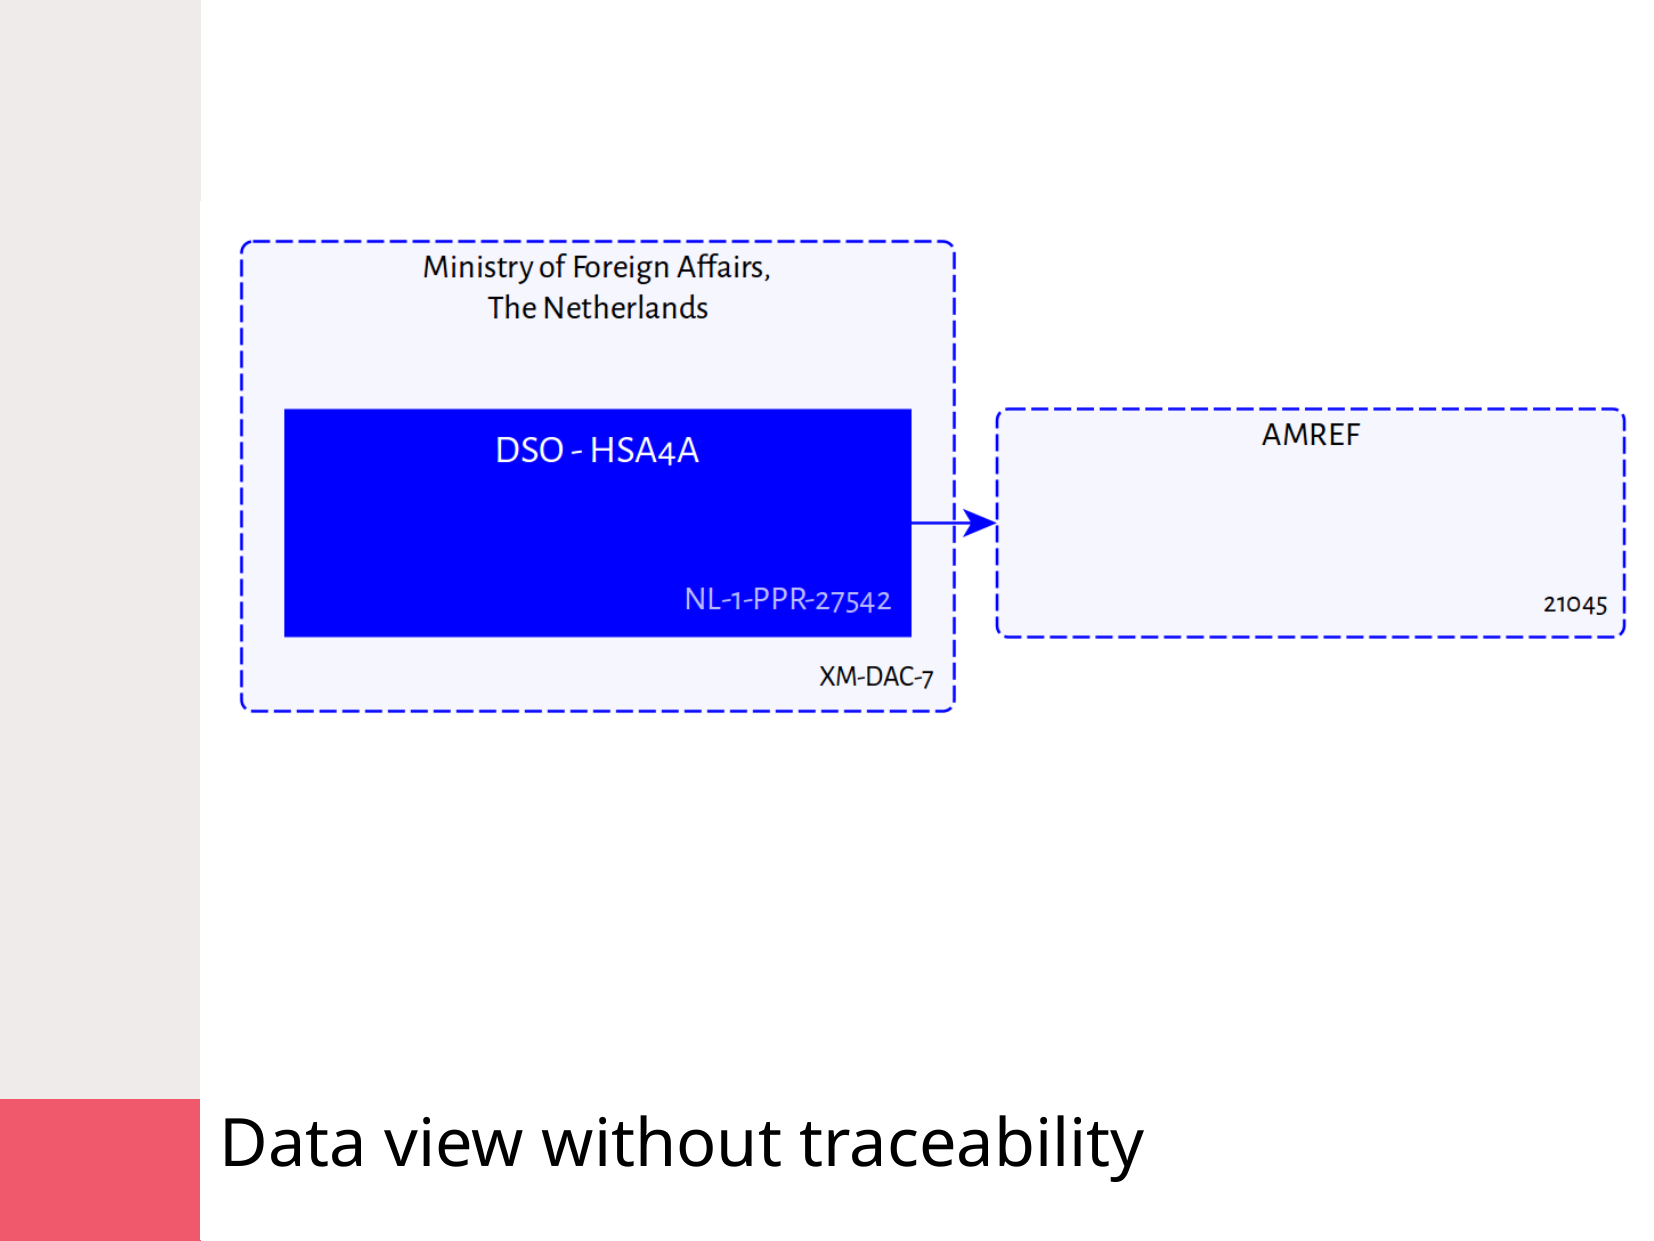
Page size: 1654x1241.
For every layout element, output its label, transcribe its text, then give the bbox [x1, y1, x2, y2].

picture [200, 201, 1654, 1240]
list Data view without traceability [219, 1099, 1351, 1193]
